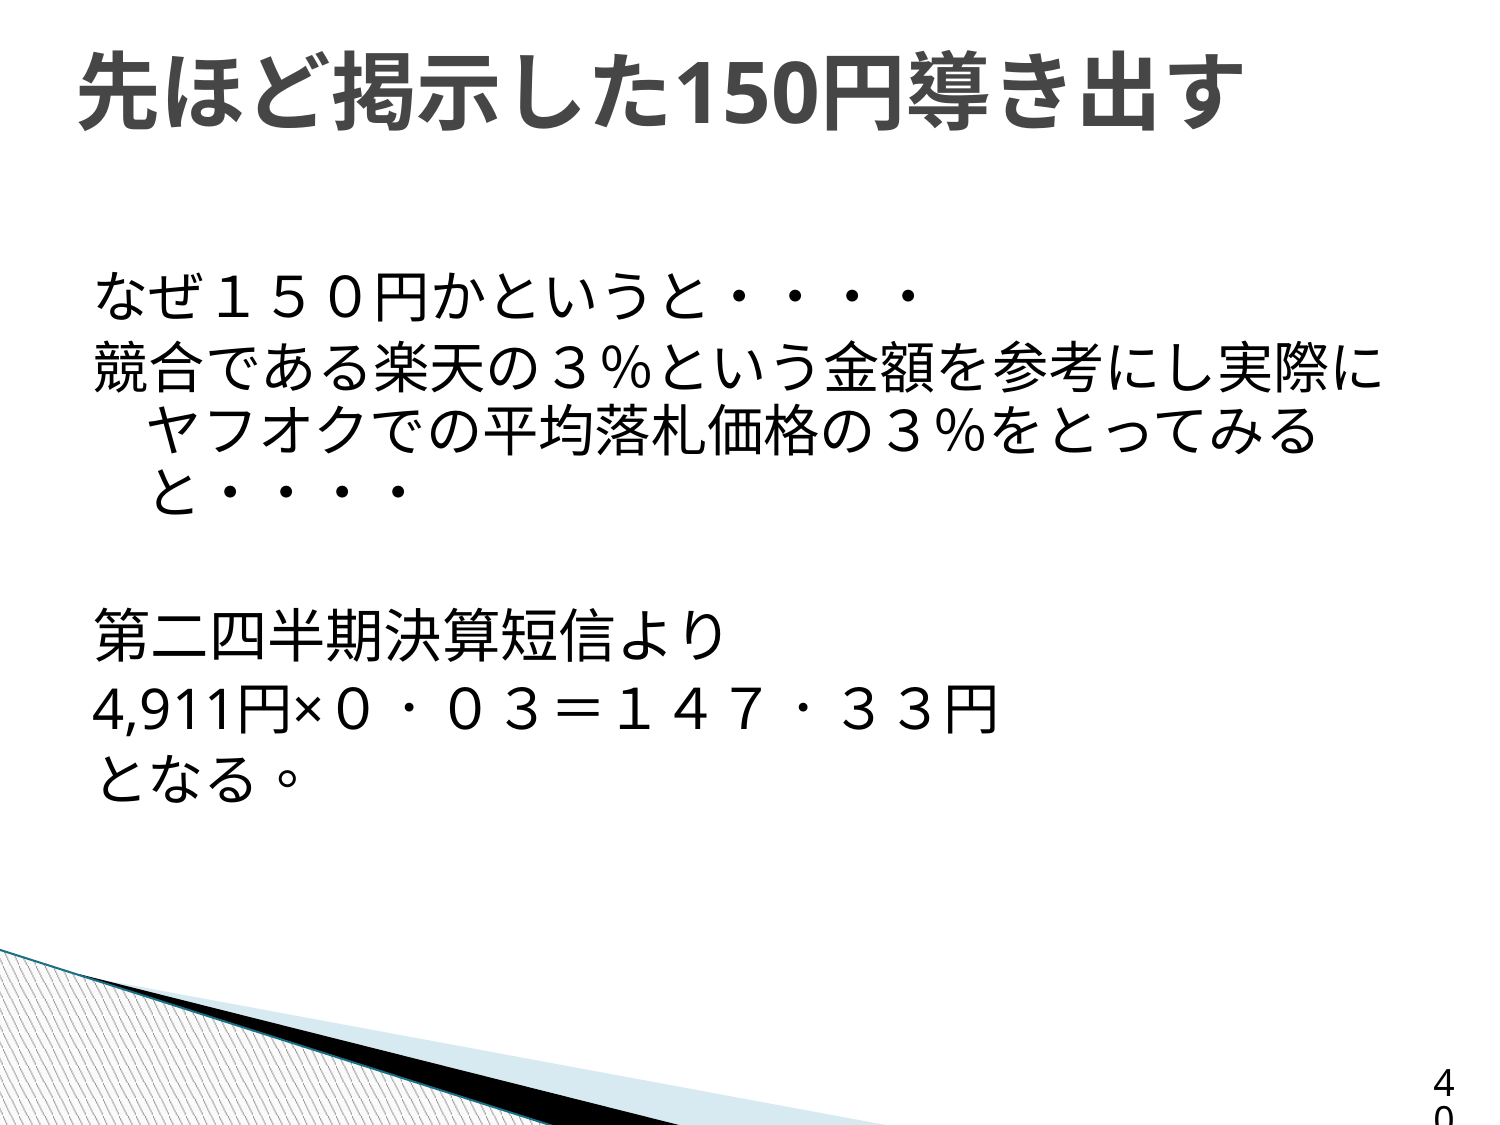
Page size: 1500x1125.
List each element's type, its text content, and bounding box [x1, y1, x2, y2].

title 先ほど掲示した150円導き出す [75, 45, 1425, 233]
picture [0, 952, 75, 1125]
list なぜ１５０円かというと・・・・ 競合である楽天の３％という金額を参考にし実際にヤフオクでの平均落札価格の３％をとってみると・・・・ 第二四半期決算短信より 4,911円×０．０３＝１４７．３３円 となる。 [75, 262, 1425, 1125]
